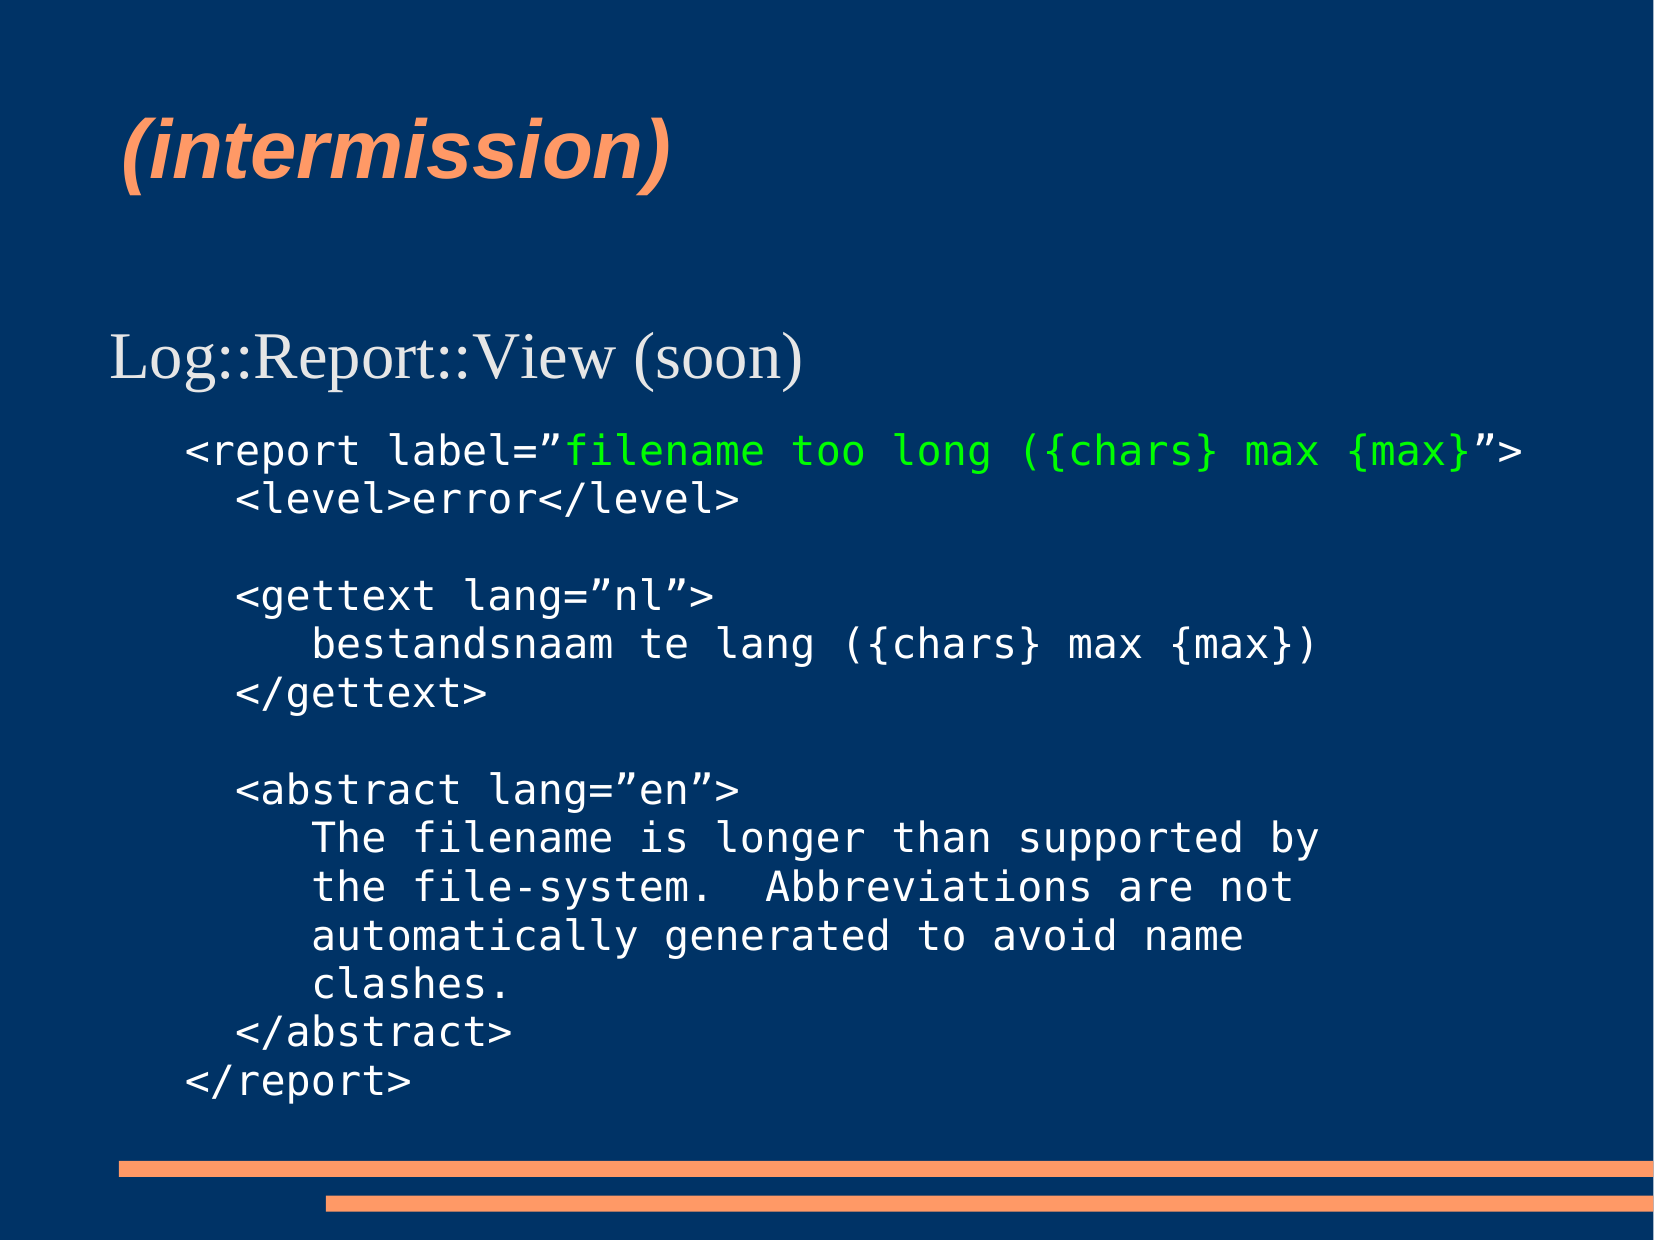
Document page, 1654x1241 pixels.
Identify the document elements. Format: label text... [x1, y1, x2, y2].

title (intermission) [121, 46, 1534, 254]
text_box <report label=”filename too long ({chars} max {max}”> <level>error</level> <gettext lang=”nl”> bestandsnaam te lang ({chars} max {max}) </gettext> <abstract lang=”en”> The filename is longer than supported by the file-system. Abbreviations are not automatically generated to avoid name clashes. </abstract> </report> [169, 418, 1538, 1113]
list Log::Report::View (soon) [91, 319, 1531, 1130]
